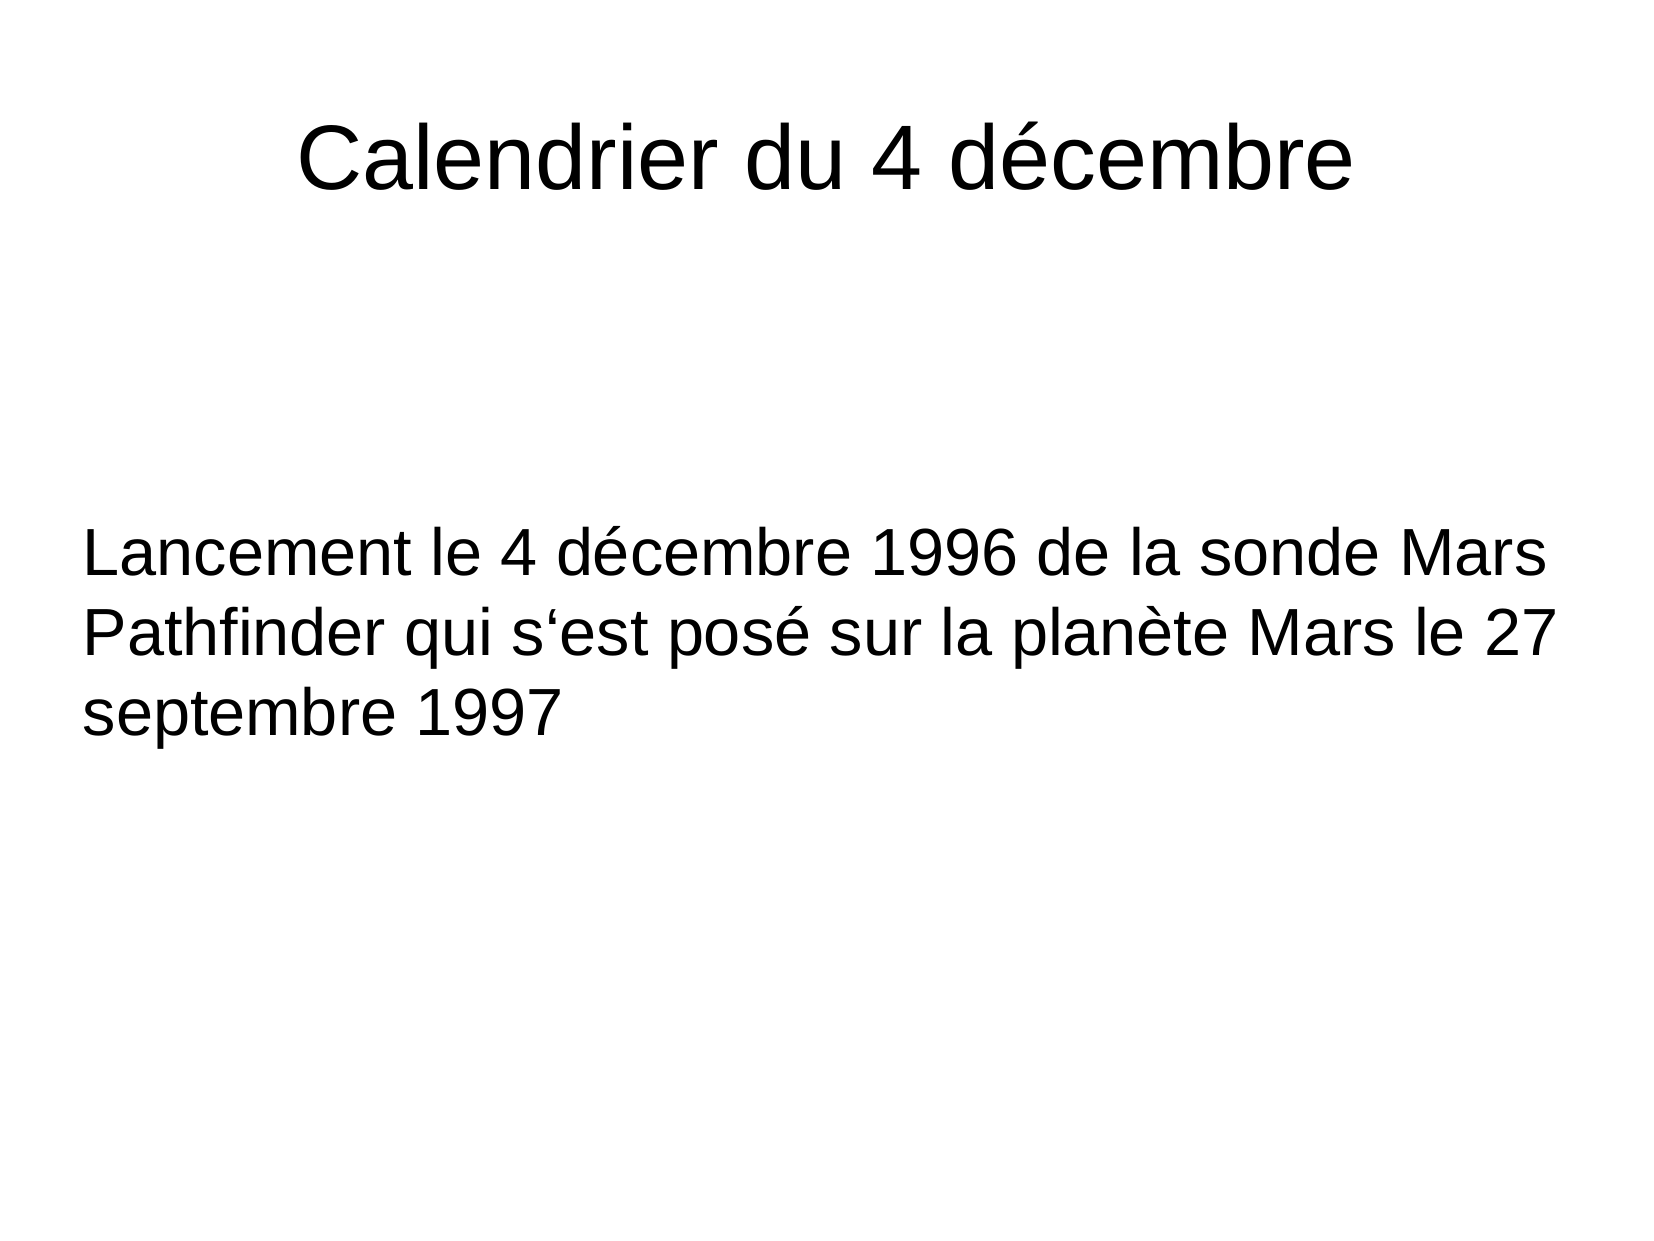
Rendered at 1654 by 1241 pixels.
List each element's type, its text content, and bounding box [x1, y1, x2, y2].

list Lancement le 4 décembre 1996 de la sonde Mars Pathfinder qui s‘est posé sur la planète Mars le 27 septembre 1997 [82, 290, 1571, 1109]
title Calendrier du 4 décembre [82, 49, 1571, 257]
